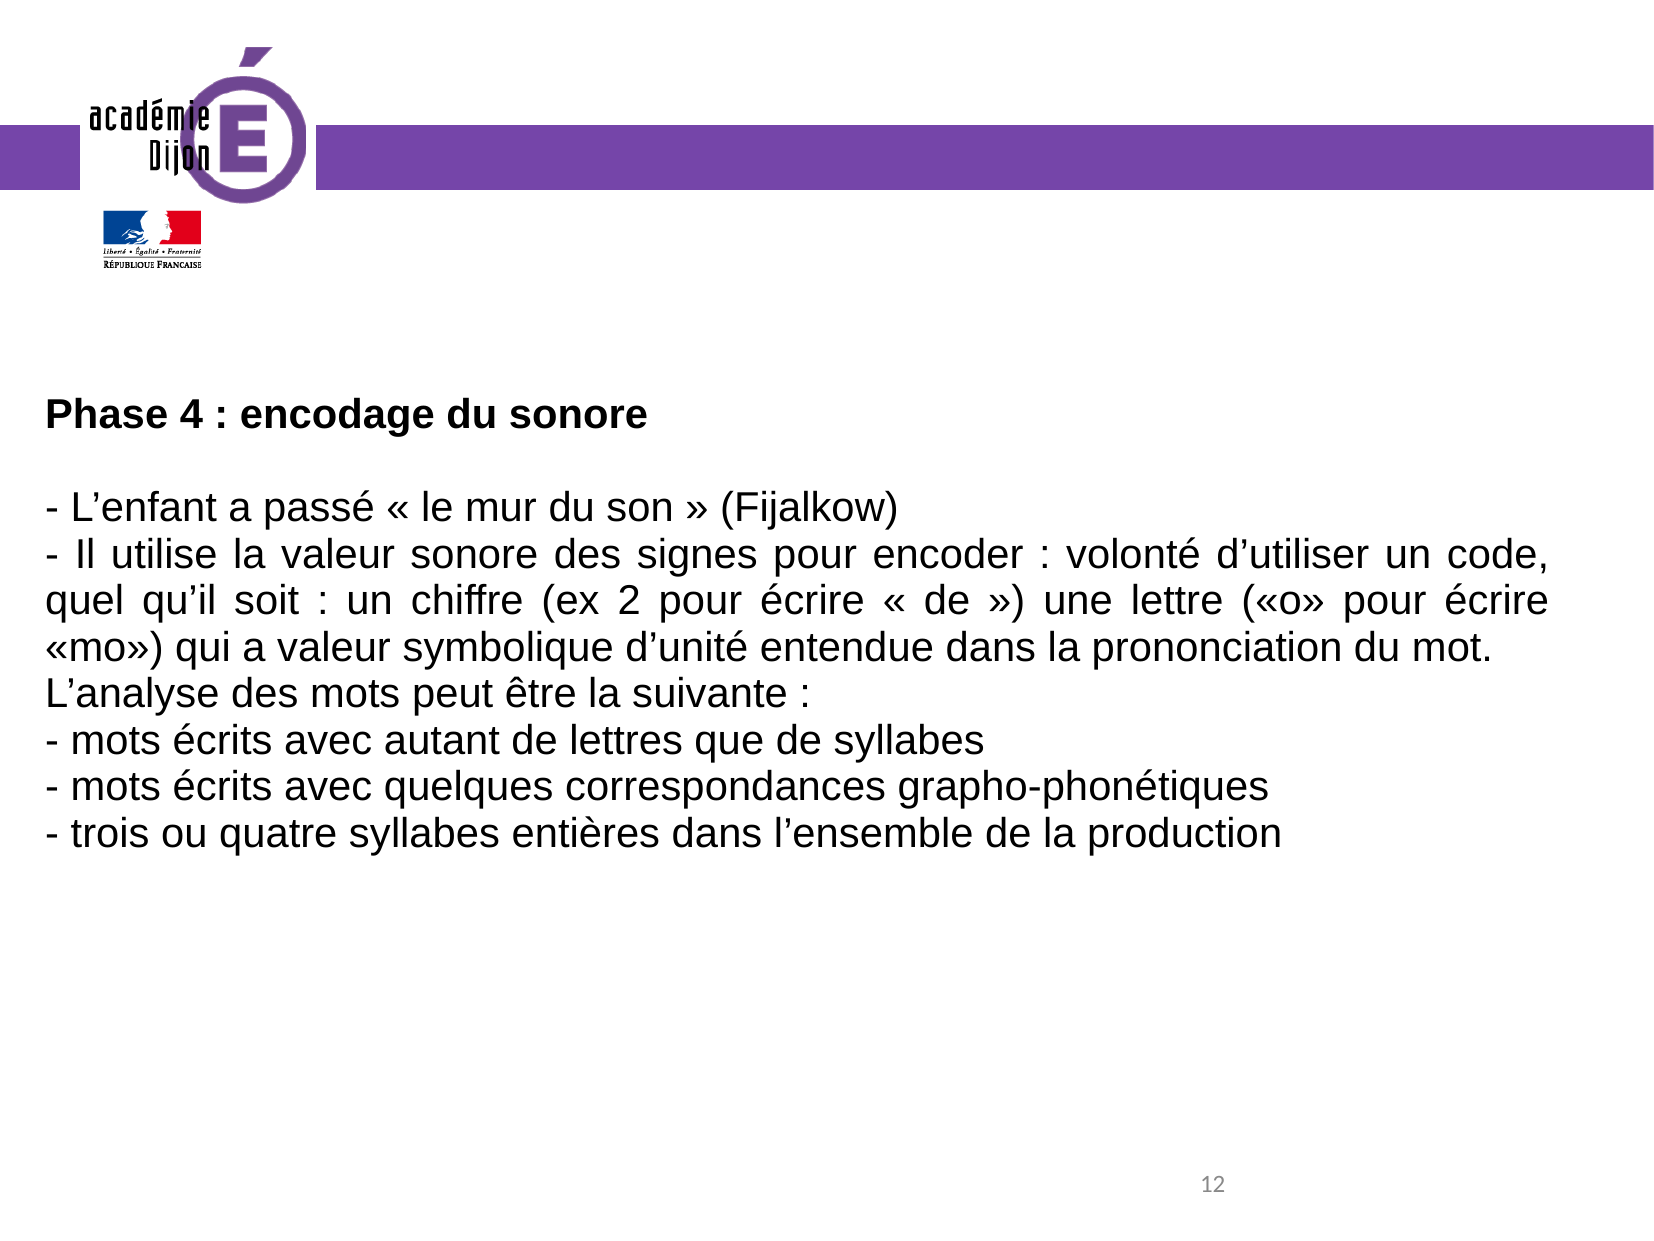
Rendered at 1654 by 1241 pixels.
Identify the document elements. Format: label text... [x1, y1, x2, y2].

text_box Phase 4 : encodage du sonore - L’enfant a passé « le mur du son » (Fijalkow) - Il utilise la valeur sonore des signes pour encoder : volonté d’utiliser un code, quel qu’il soit : un chiffre (ex 2 pour écrire « de ») une lettre («o» pour écrire «mo») qui a valeur symbolique d’unité entendue dans la prononciation du mot. L’analyse des mots peut être la suivante : - mots écrits avec autant de lettres que de syllabes - mots écrits avec quelques correspondances grapho-phonétiques - trois ou quatre syllabes entières dans l’ensemble de la production [30, 383, 1565, 1093]
picture [90, 47, 306, 268]
